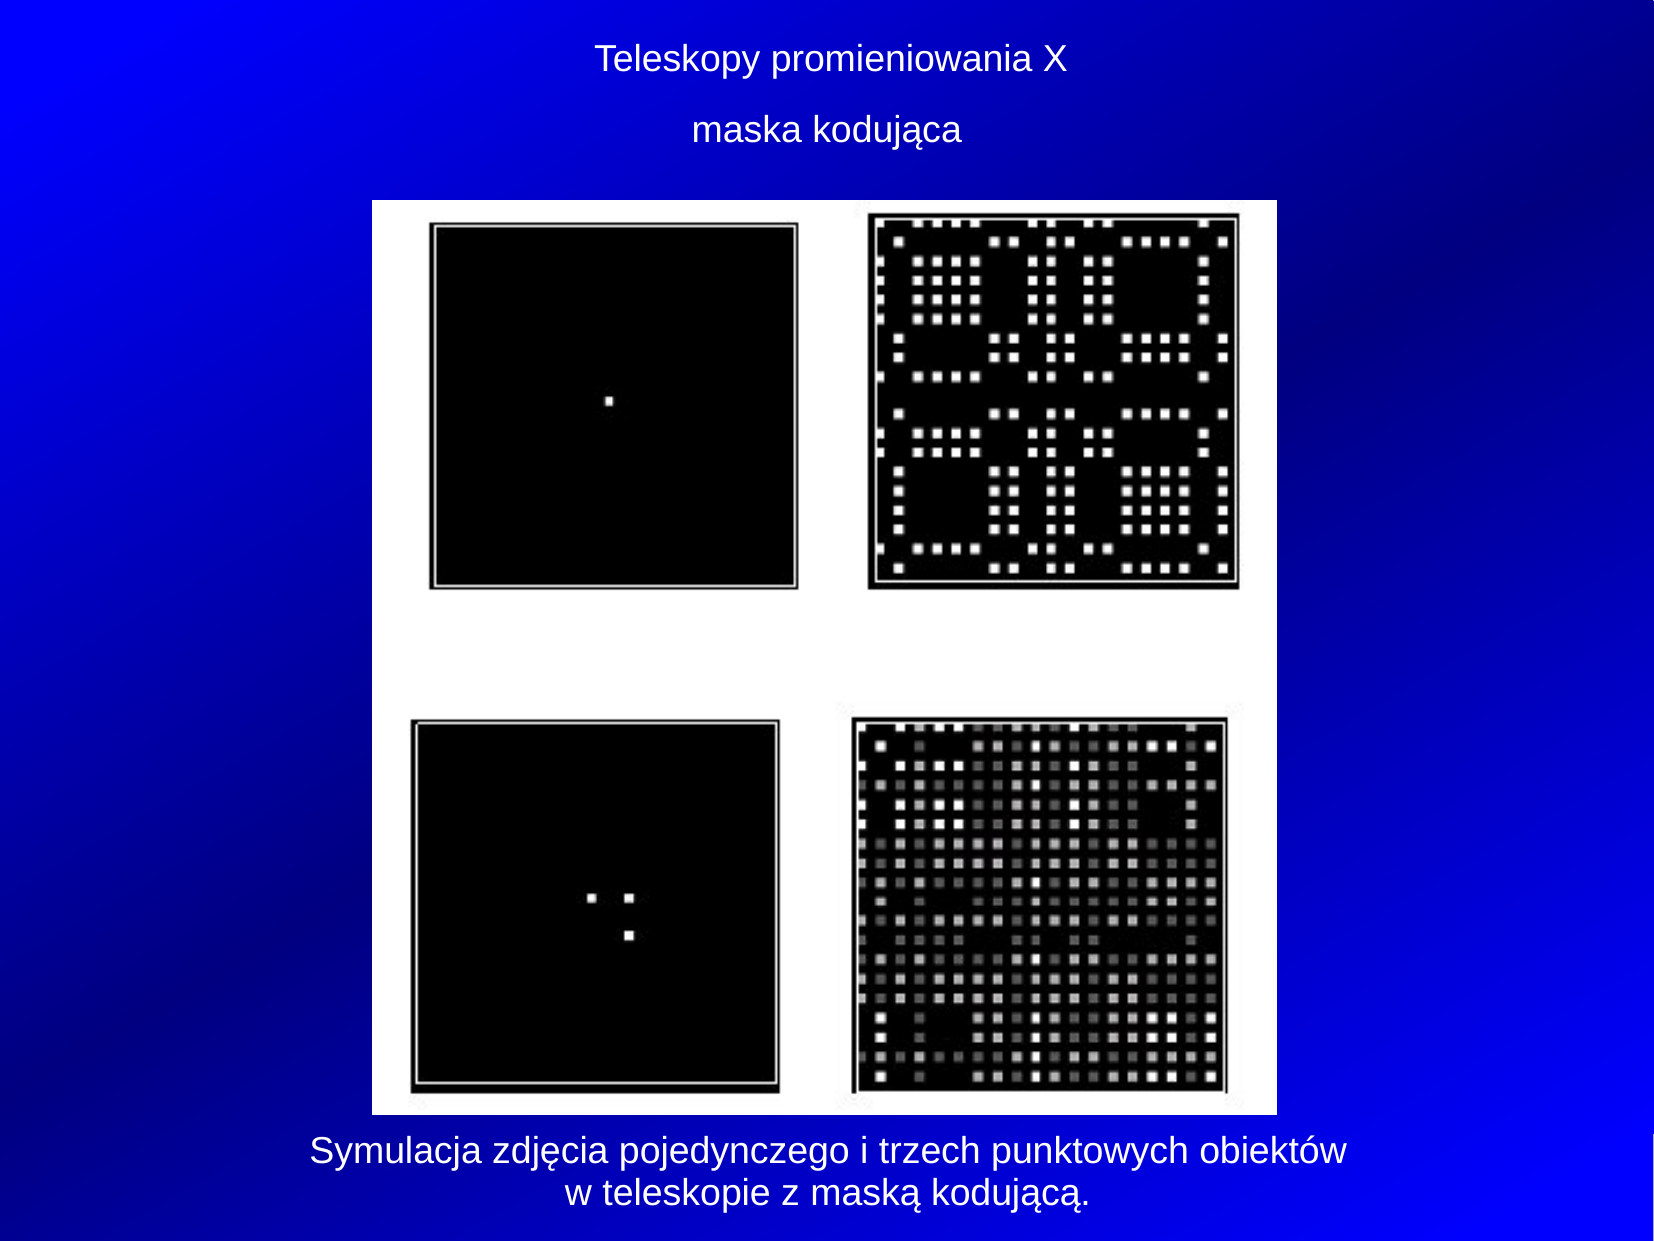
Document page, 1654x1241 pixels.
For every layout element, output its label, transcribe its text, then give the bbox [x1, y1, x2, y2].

text_box Symulacja zdjęcia pojedynczego i trzech punktowych obiektów w teleskopie z maską kodującą. [294, 1122, 1362, 1221]
picture [372, 200, 1277, 1115]
text_box Teleskopy promieniowania X [579, 29, 1083, 87]
text_box maska kodująca [676, 101, 977, 158]
